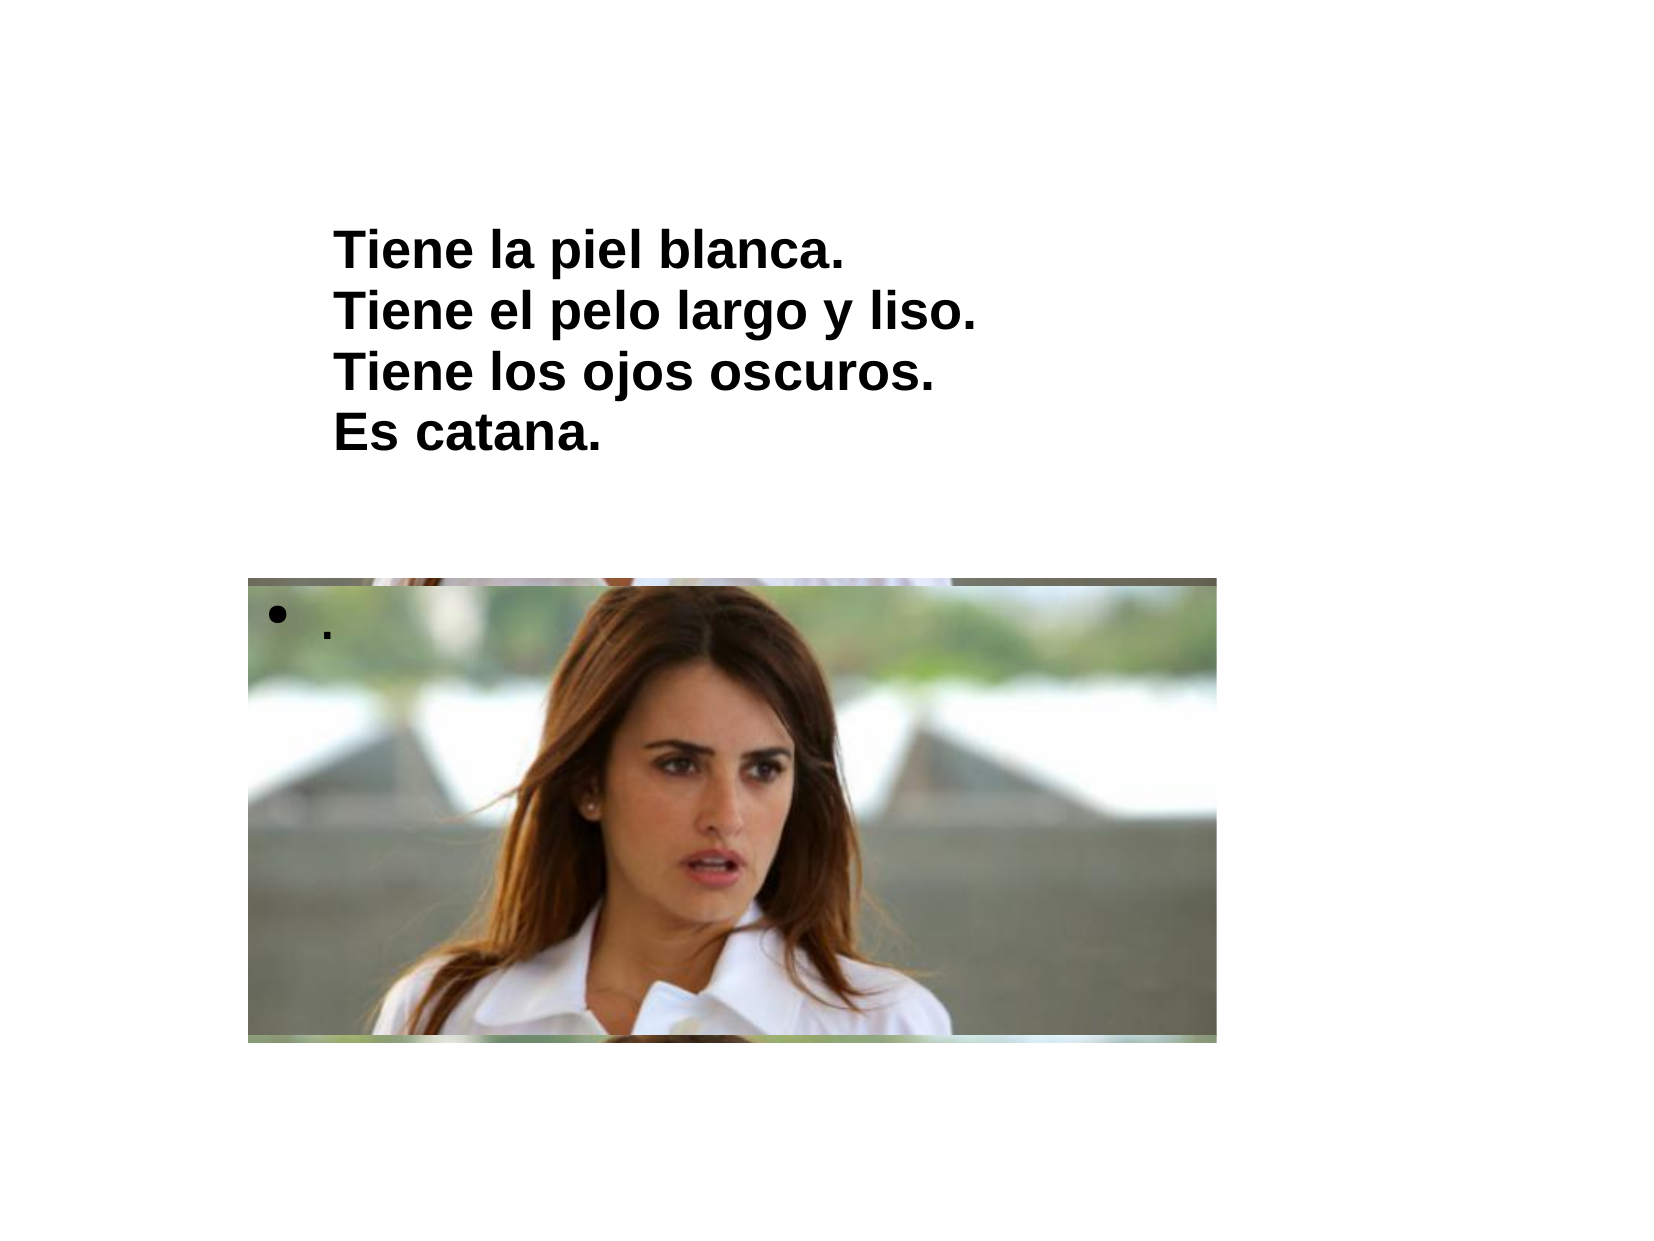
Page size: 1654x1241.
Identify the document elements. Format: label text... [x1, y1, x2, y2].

text_box Tiene la piel blanca. Tiene el pelo largo y liso. Tiene los ojos oscuros. Es catana. [318, 212, 1288, 476]
list . [248, 578, 1217, 1043]
